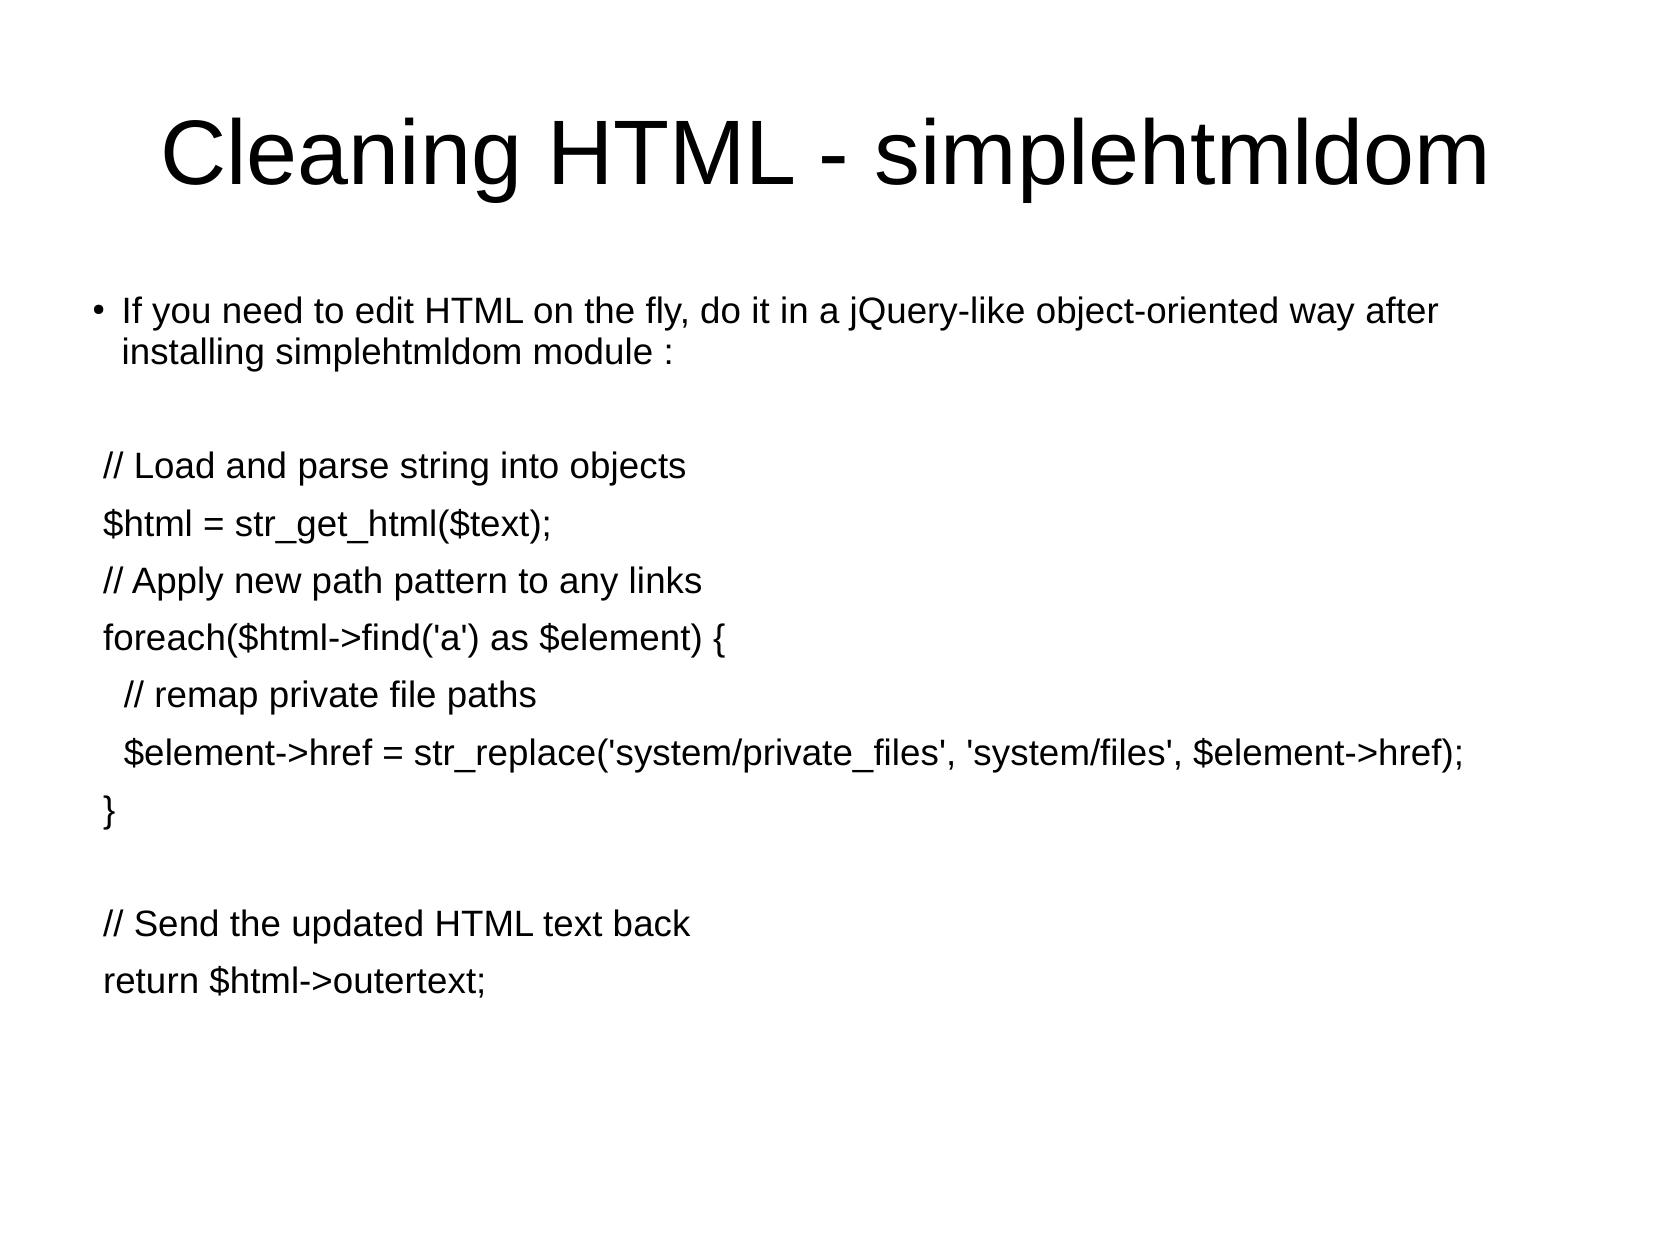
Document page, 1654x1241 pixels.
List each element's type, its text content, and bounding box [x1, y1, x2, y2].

title Cleaning HTML - simplehtmldom [82, 49, 1571, 257]
list If you need to edit HTML on the fly, do it in a jQuery-like object-oriented way after installing simplehtmldom module : // Load and parse string into objects $html = str_get_html($text); // Apply new path pattern to any links foreach($html->find('a') as $element) { // remap private file paths $element->href = str_replace('system/private_files', 'system/files', $element->href); } // Send the updated HTML text back return $html->outertext; [82, 290, 1538, 1010]
